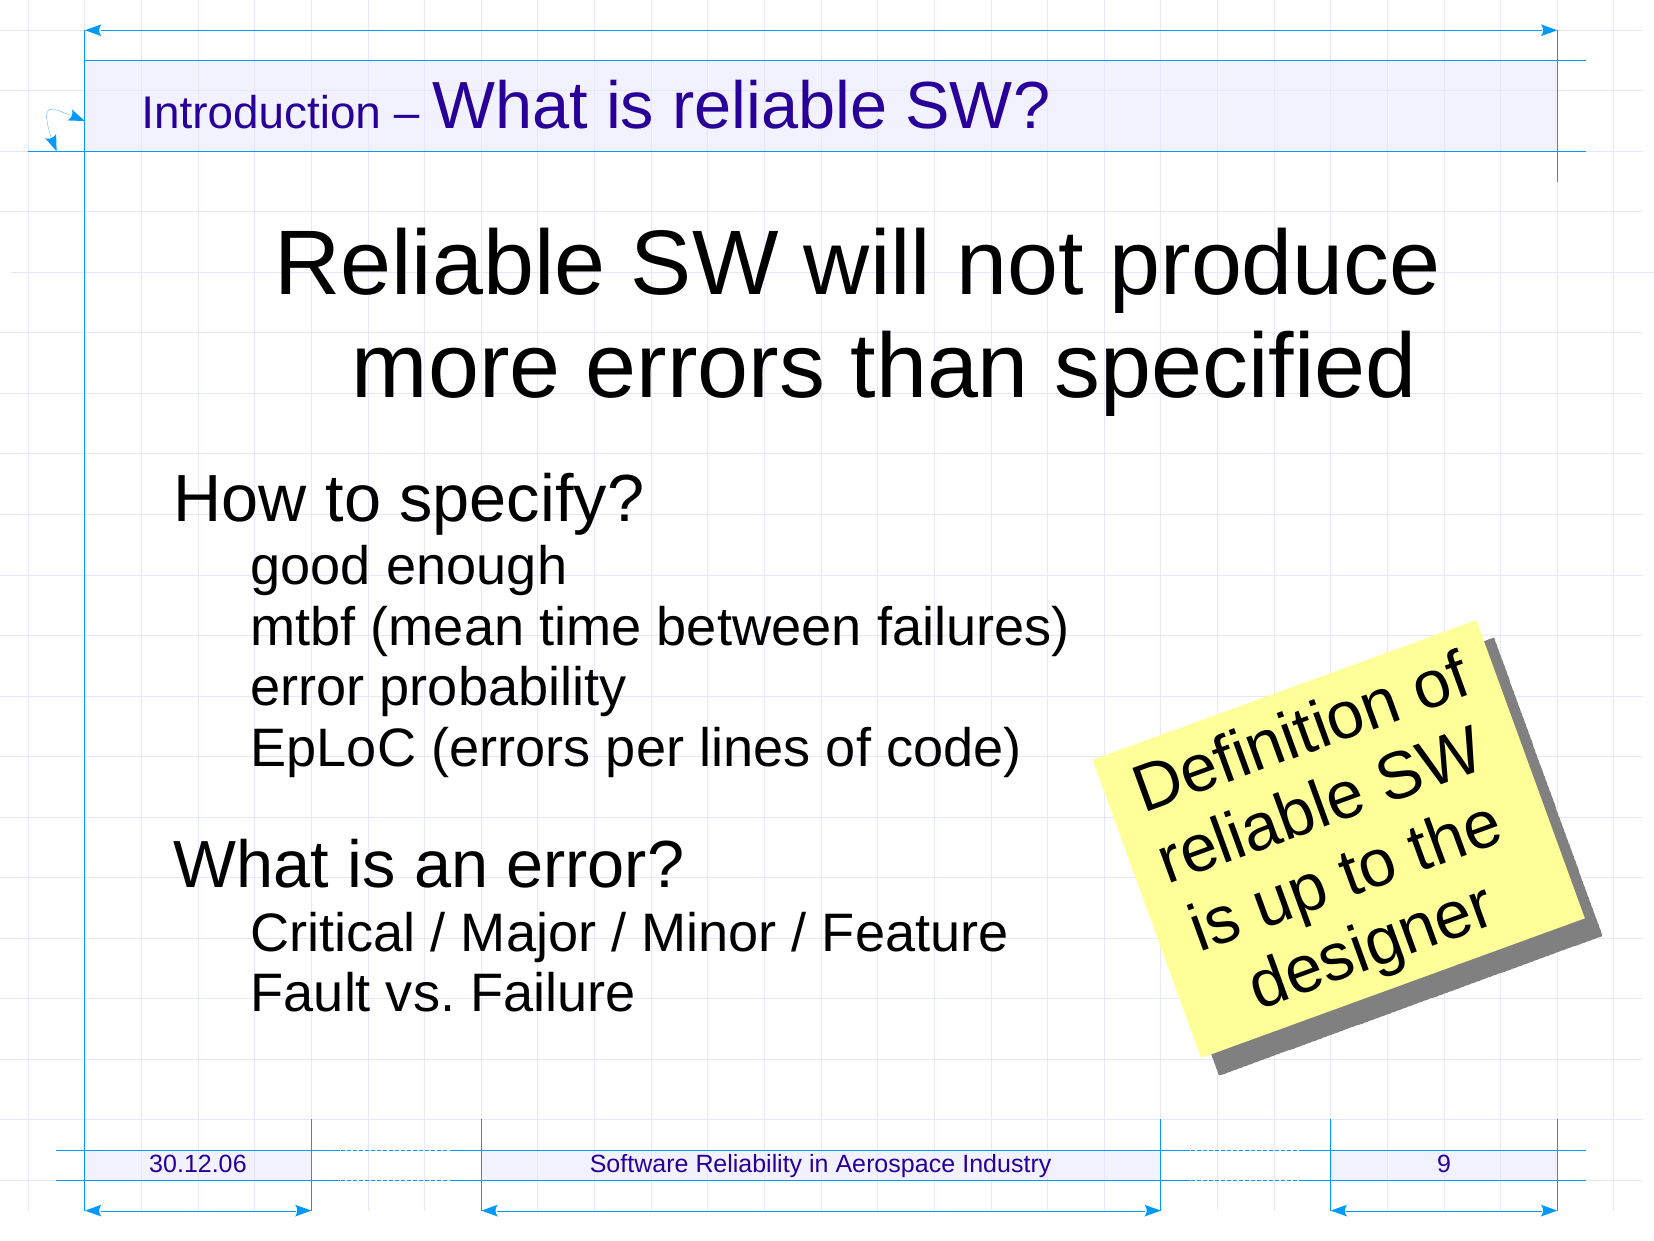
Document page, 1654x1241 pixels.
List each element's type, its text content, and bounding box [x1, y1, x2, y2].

list Reliable SW will not produce more errors than specified [141, 211, 1558, 443]
text_box How to specify? good enough mtbf (mean time between failures) error probability EpLoC (errors per lines of code) [141, 453, 1196, 819]
text_box What is an error? Critical / Major / Minor / Feature Fault vs. Failure [141, 819, 1123, 1031]
text_box Definition of reliable SW is up to the designer [1092, 620, 1585, 1059]
title Introduction – What is reliable SW? [141, 67, 1558, 144]
